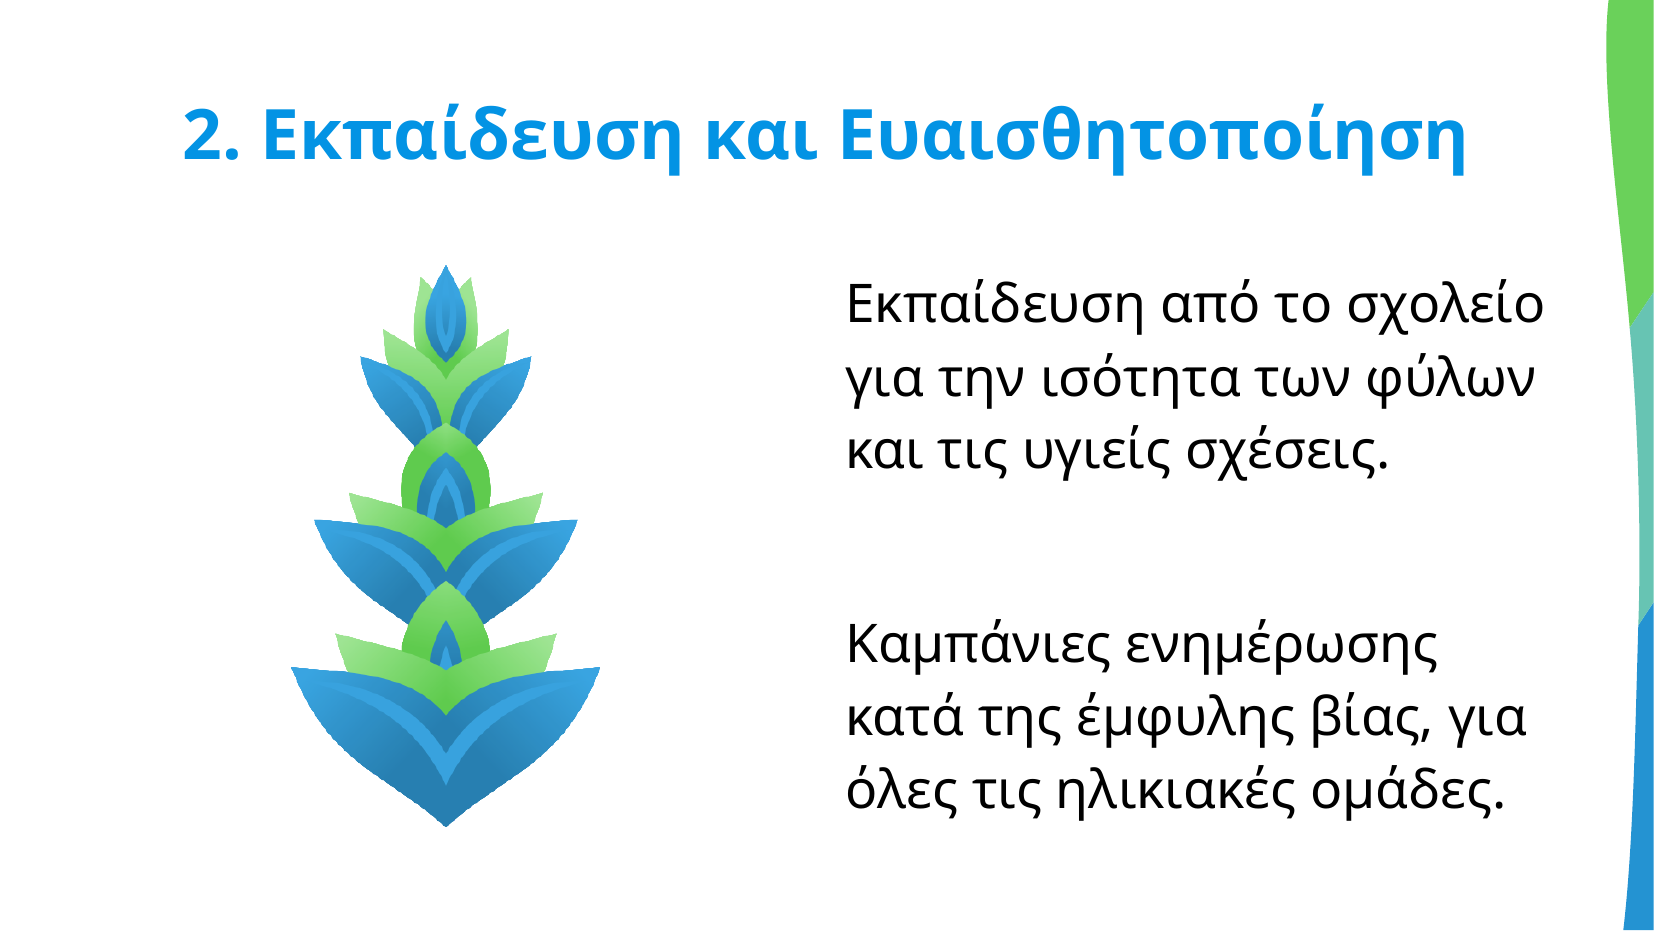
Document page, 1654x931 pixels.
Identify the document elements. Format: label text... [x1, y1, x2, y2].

picture [291, 265, 600, 827]
list Εκπαίδευση από το σχολείο για την ισότητα των φύλων και τις υγιείς σχέσεις. Καμπάνιες ενημέρωσης κατά της έμφυλης βίας, για όλες τις ηλικιακές ομάδες. [845, 265, 1572, 827]
title 2. Εκπαίδευση και Ευαισθητοποίηση [82, 59, 1571, 207]
